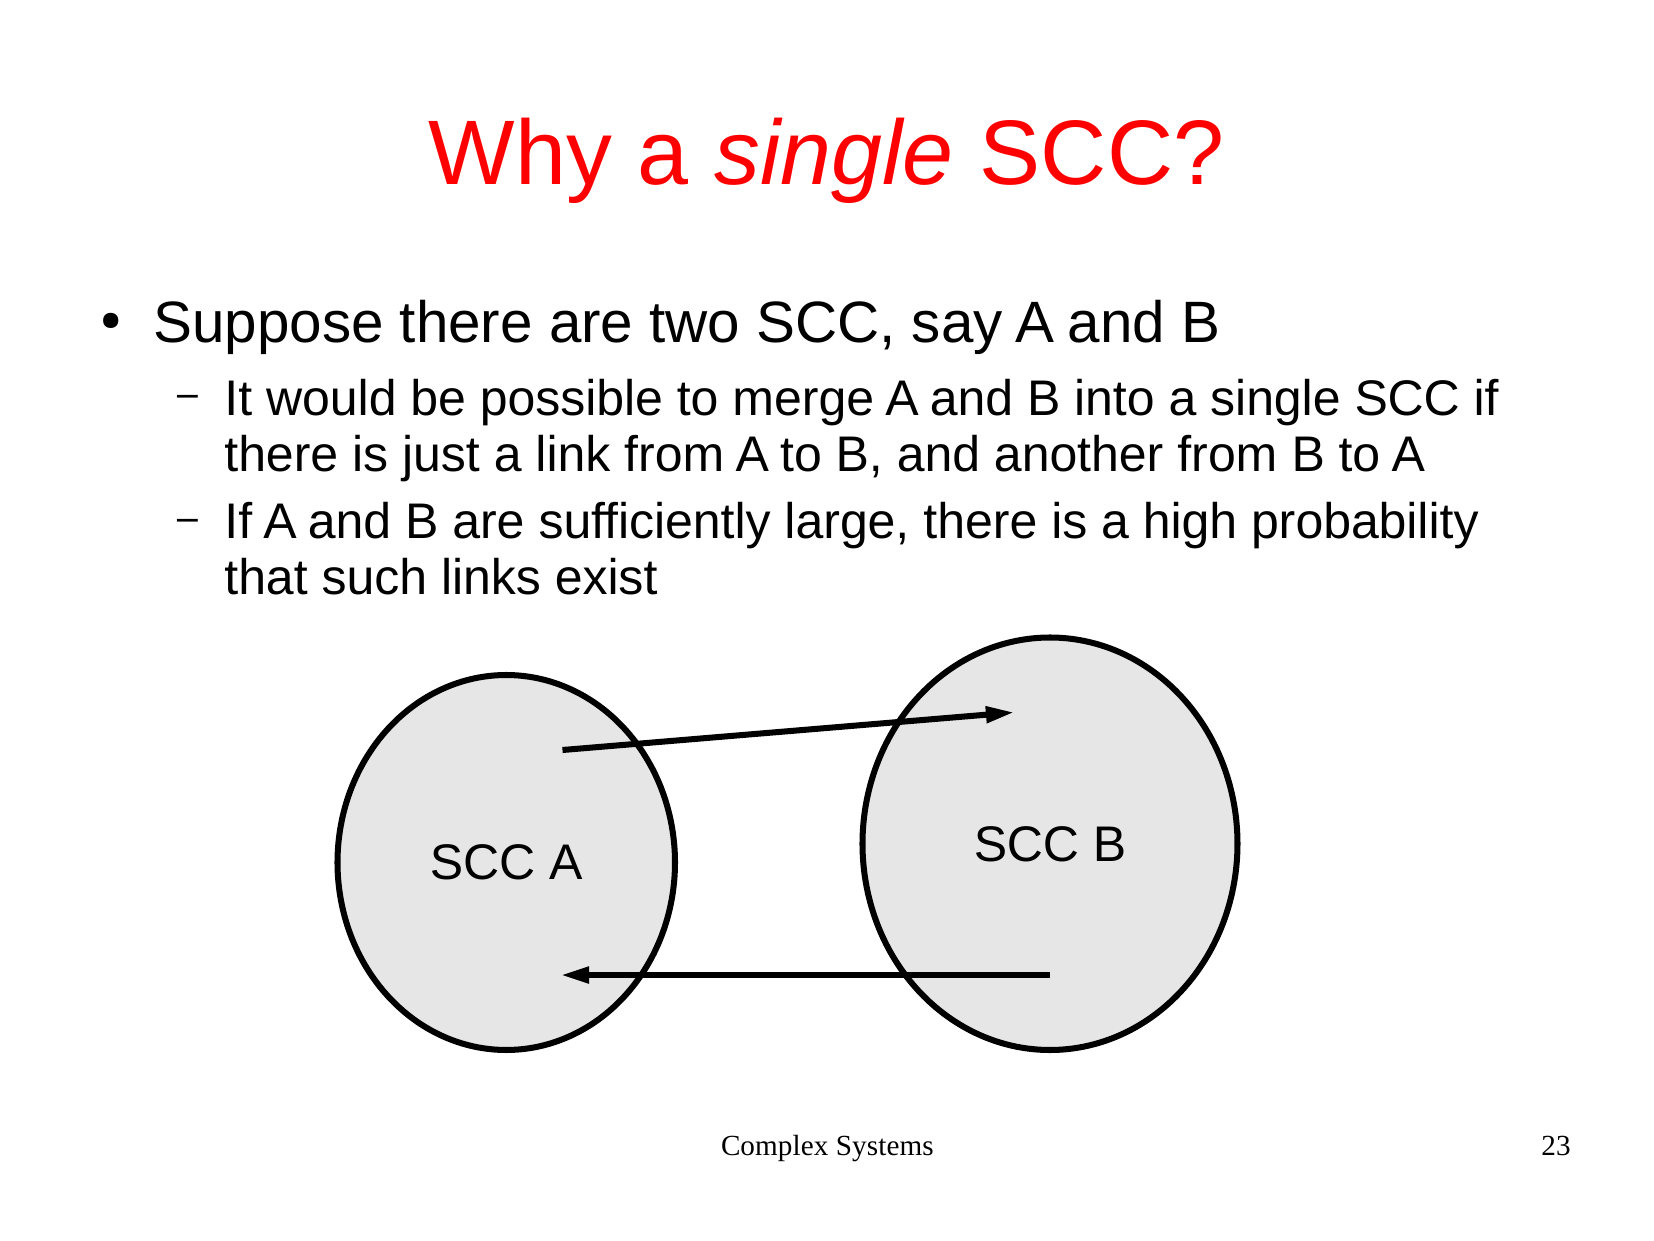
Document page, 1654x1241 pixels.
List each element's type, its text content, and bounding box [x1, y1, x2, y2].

list Suppose there are two SCC, say A and B It would be possible to merge A and B into a single SCC if there is just a link from A to B, and another from B to A If A and B are sufficiently large, there is a high probability that such links exist [82, 290, 1571, 1109]
title Why a single SCC? [82, 49, 1571, 257]
text_box SCC B [862, 637, 1238, 1051]
text_box SCC A [337, 675, 676, 1051]
